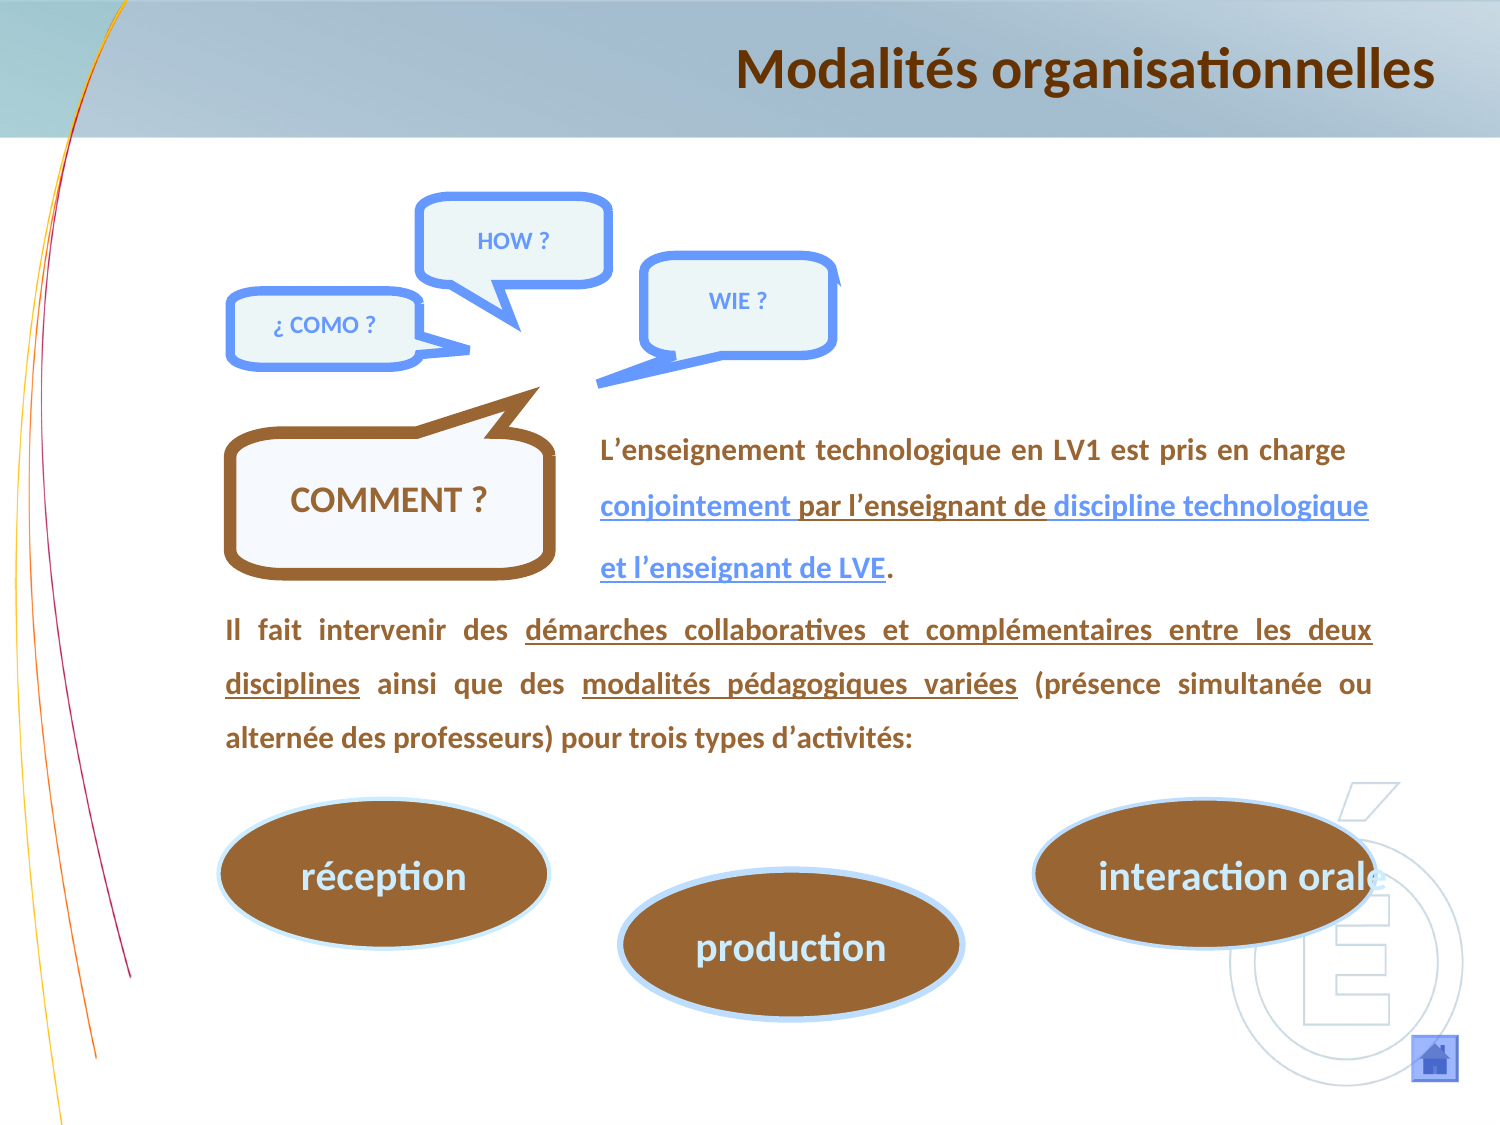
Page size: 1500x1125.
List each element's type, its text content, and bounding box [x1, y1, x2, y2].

picture [0, 0, 1500, 1125]
text_box interaction orale [1033, 798, 1376, 949]
text_box [1412, 1034, 1459, 1083]
title Modalités organisationnelles [312, 0, 1451, 160]
list L’enseignement technologique en LV1 est pris en charge conjointement par l’enseignant de discipline technologique et l’enseignant de LVE. Il fait intervenir des démarches collaboratives et complémentaires entre les deux disciplines ainsi que des modalités pédagogiques variées (présence simultanée ou alternée des professeurs) pour trois types d’activités: [135, 255, 1388, 1125]
text_box HOW ? [419, 196, 609, 322]
text_box ¿ COMO ? [230, 290, 470, 368]
text_box WIE ? [597, 255, 833, 385]
text_box production [620, 869, 963, 1020]
text_box réception [218, 798, 550, 949]
text_box COMMENT ? [230, 398, 550, 575]
